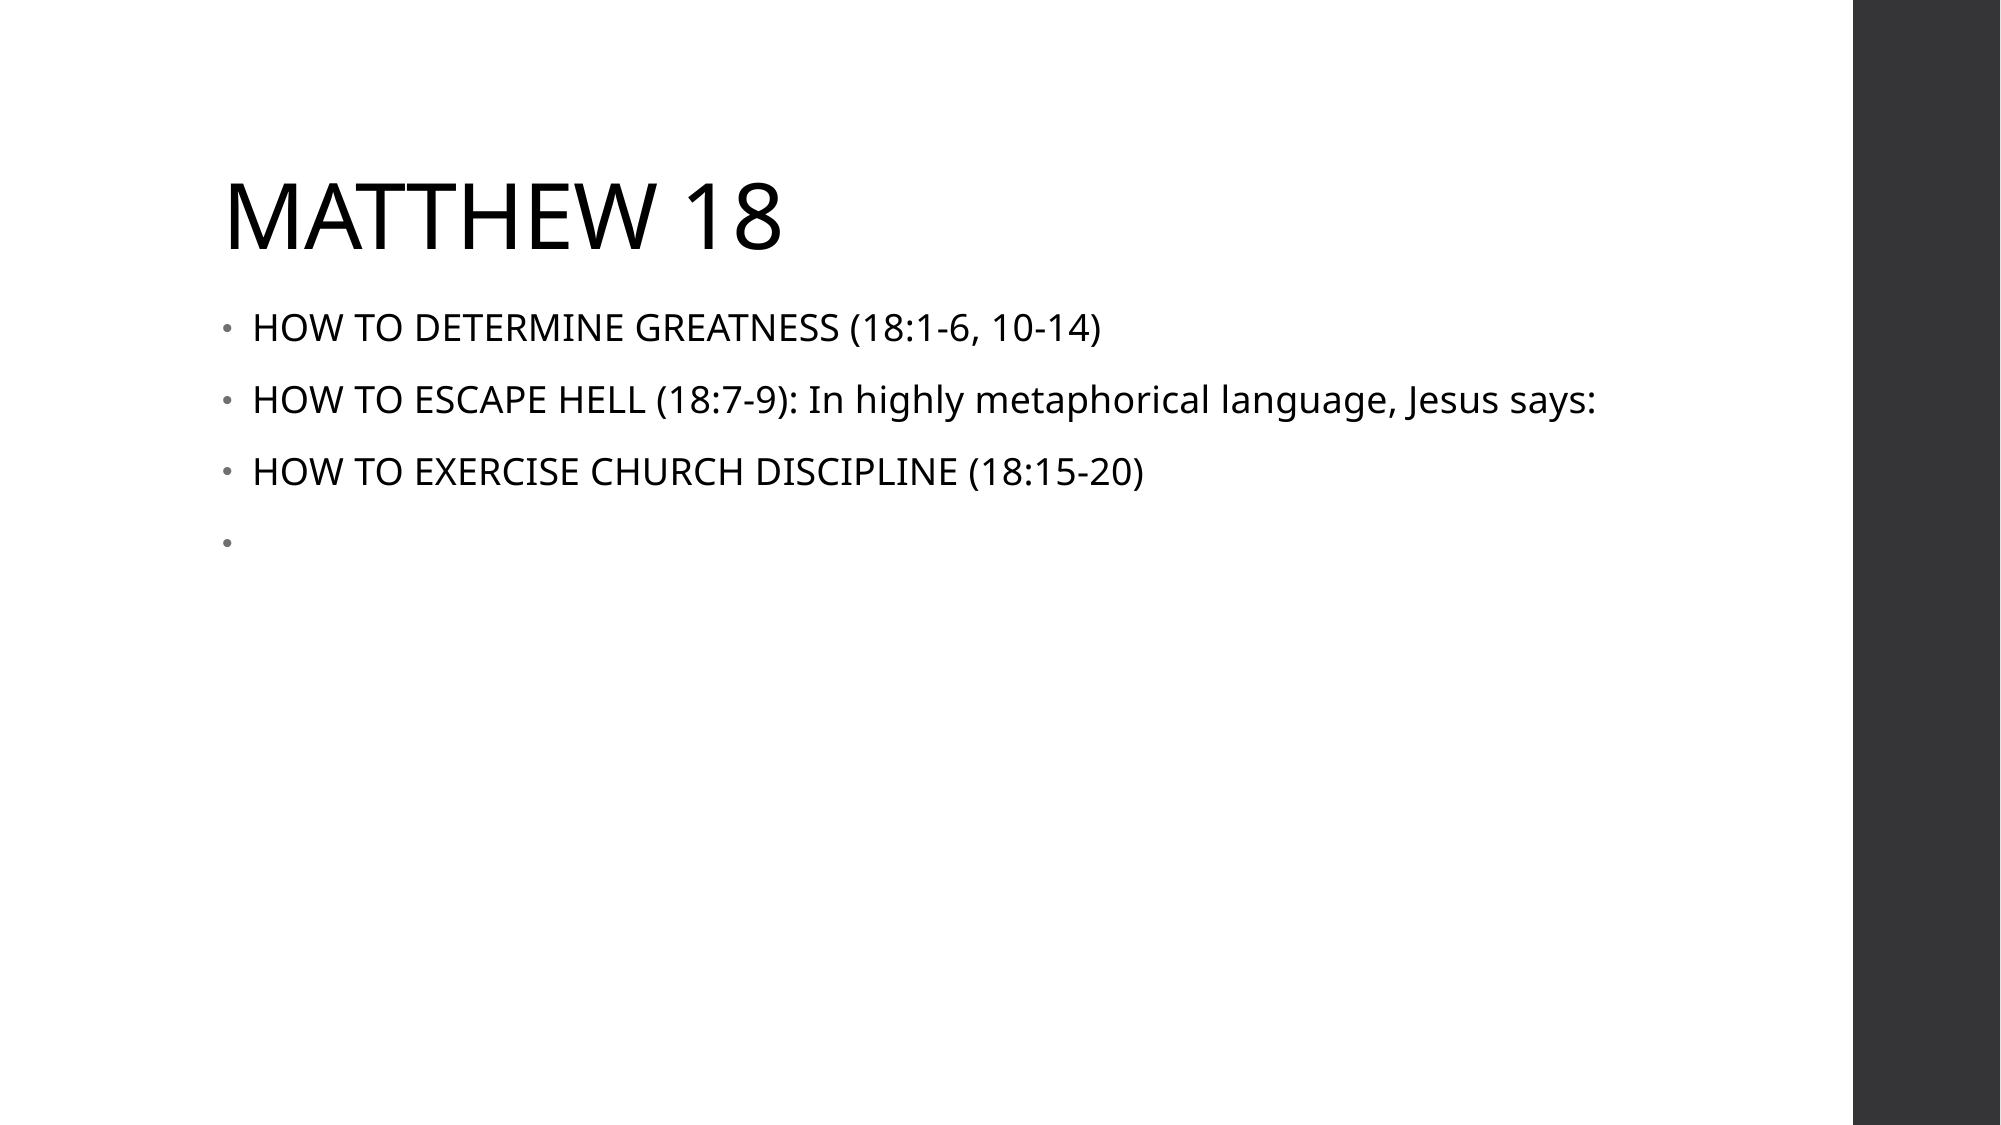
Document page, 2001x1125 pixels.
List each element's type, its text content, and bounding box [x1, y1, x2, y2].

title MATTHEW 18 [206, 60, 1797, 278]
list HOW TO DETERMINE GREATNESS (18:1-6, 10-14) HOW TO ESCAPE HELL (18:7-9): In highly metaphorical language, Jesus says: HOW TO EXERCISE CHURCH DISCIPLINE (18:15-20) [206, 299, 1617, 1014]
